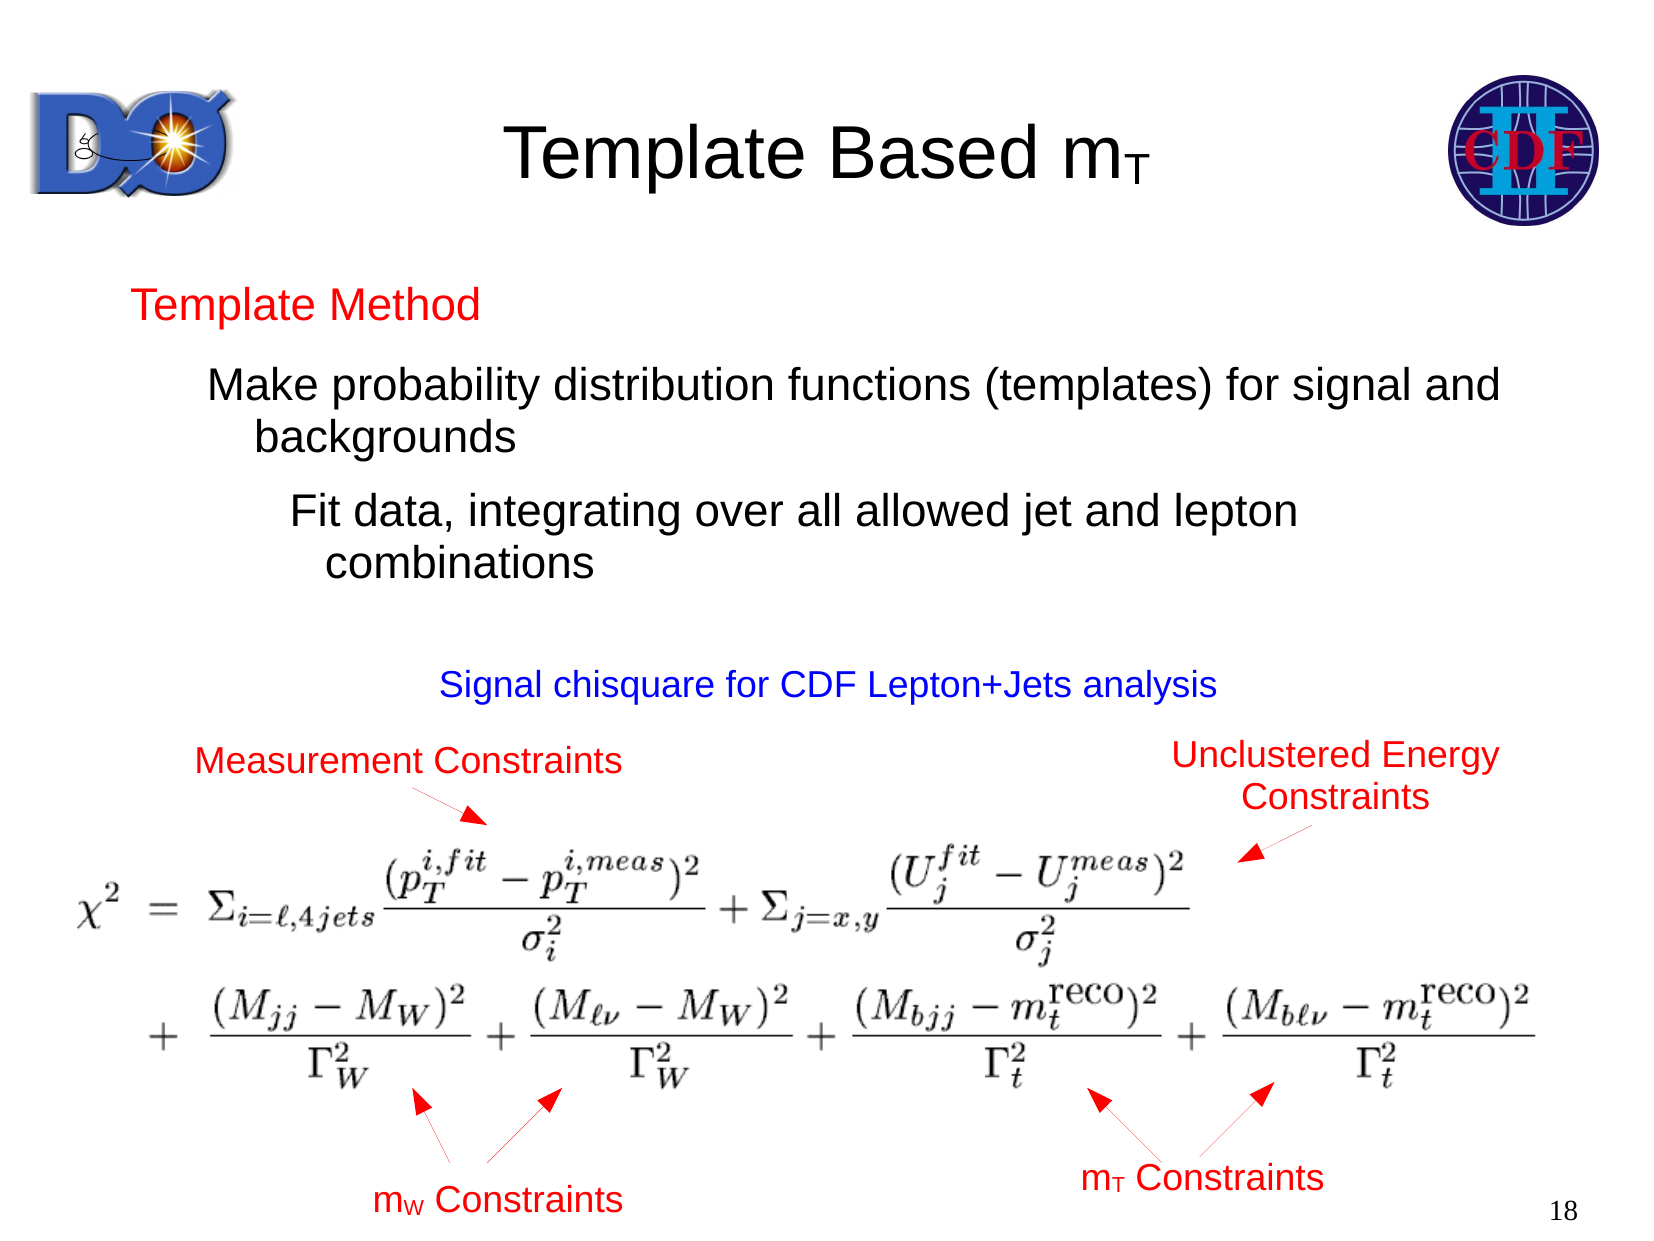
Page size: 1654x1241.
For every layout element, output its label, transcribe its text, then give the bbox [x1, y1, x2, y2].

picture [76, 839, 1537, 1098]
picture [26, 86, 82, 200]
list Template Method Make probability distribution functions (templates) for signal and backgrounds Fit data, integrating over all allowed jet and lepton combinations [112, 278, 1571, 638]
text_box Signal chisquare for CDF Lepton+Jets analysis [424, 655, 1249, 713]
text_box Unclustered Energy Constraints [1073, 726, 1599, 826]
picture [1571, 75, 1599, 226]
text_box mW Constraints [291, 1171, 705, 1241]
text_box Measurement Constraints [146, 732, 671, 790]
title Template Based mT [82, 56, 1571, 250]
text_box mT Constraints [996, 1148, 1409, 1219]
